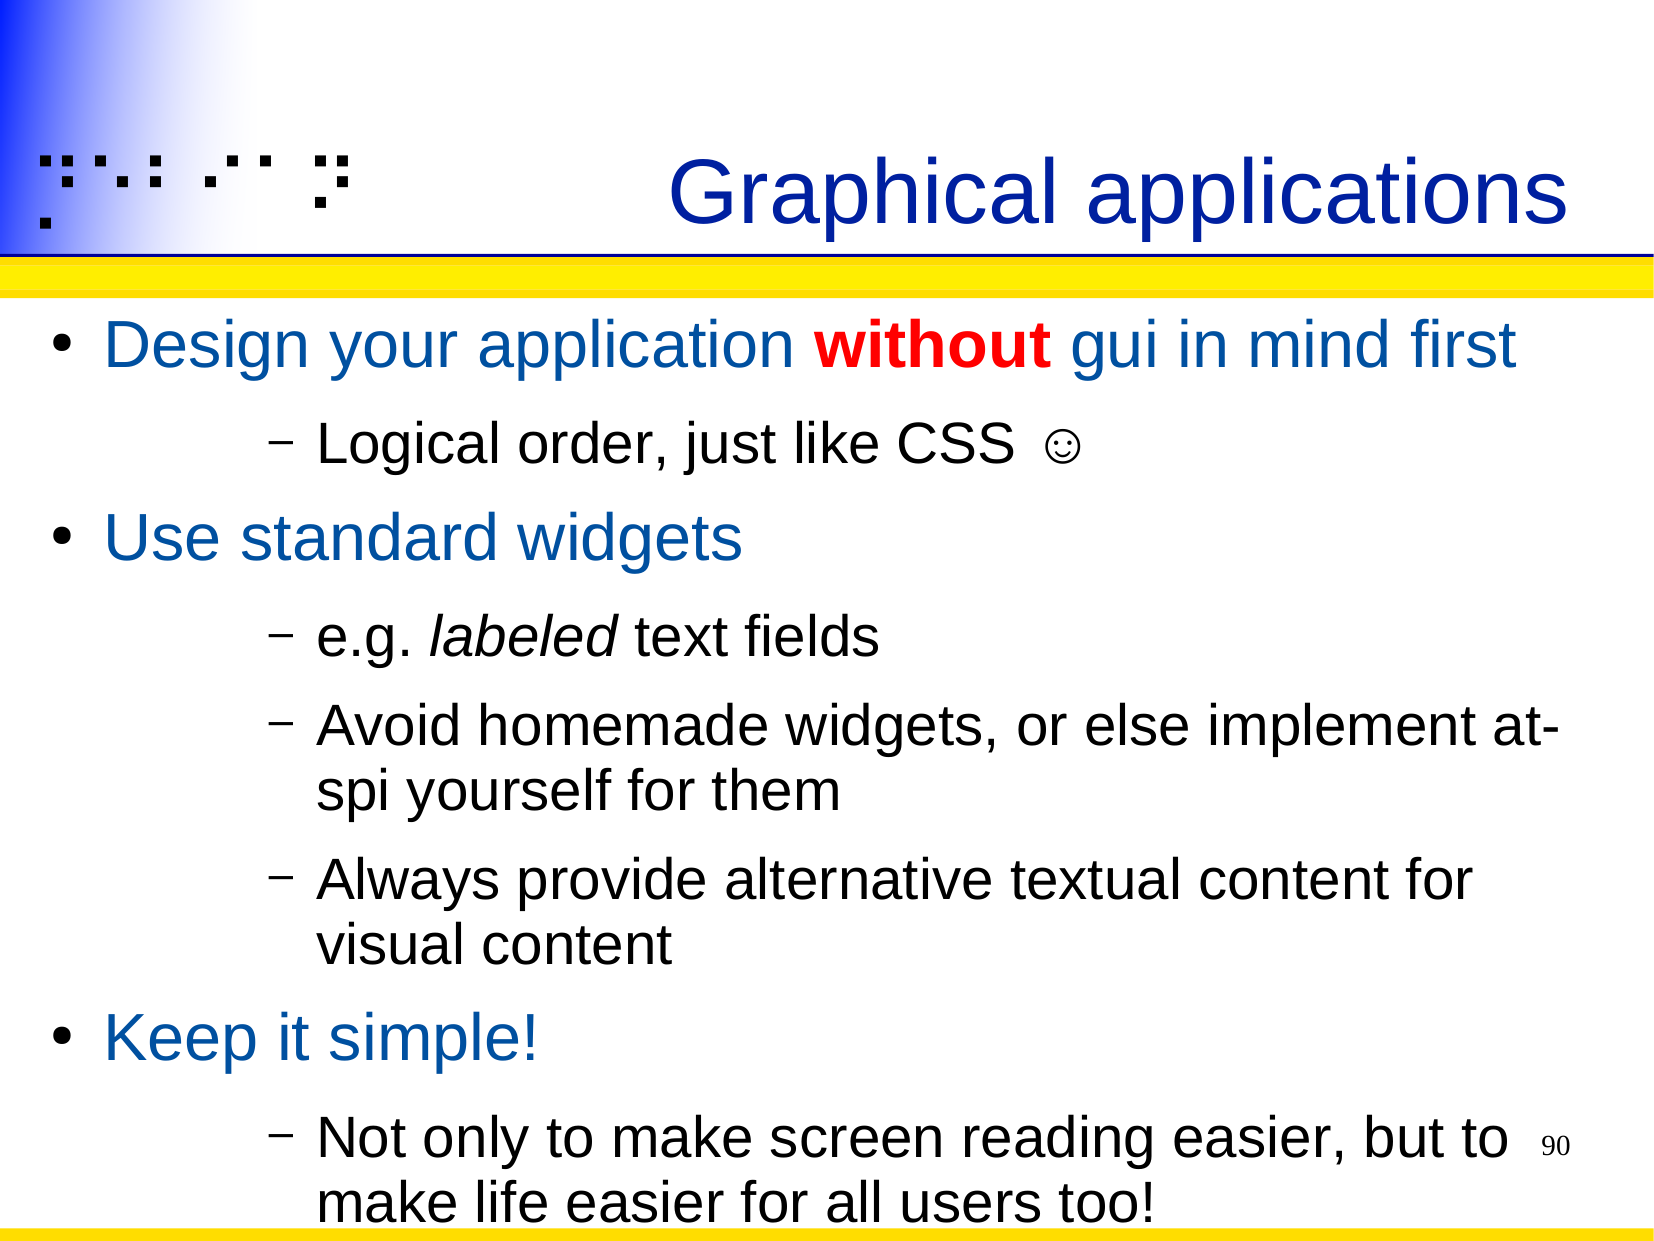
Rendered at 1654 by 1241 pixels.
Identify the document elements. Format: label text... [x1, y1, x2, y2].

list Design your application without gui in mind first Logical order, just like CSS ☺ Use standard widgets e.g. labeled text fields Avoid homemade widgets, or else implement at-spi yourself for them Always provide alternative textual content for visual content Keep it simple! Not only to make screen reading easier, but to make life easier for all users too! [32, 307, 1622, 1235]
title Graphical applications [372, 134, 1571, 250]
